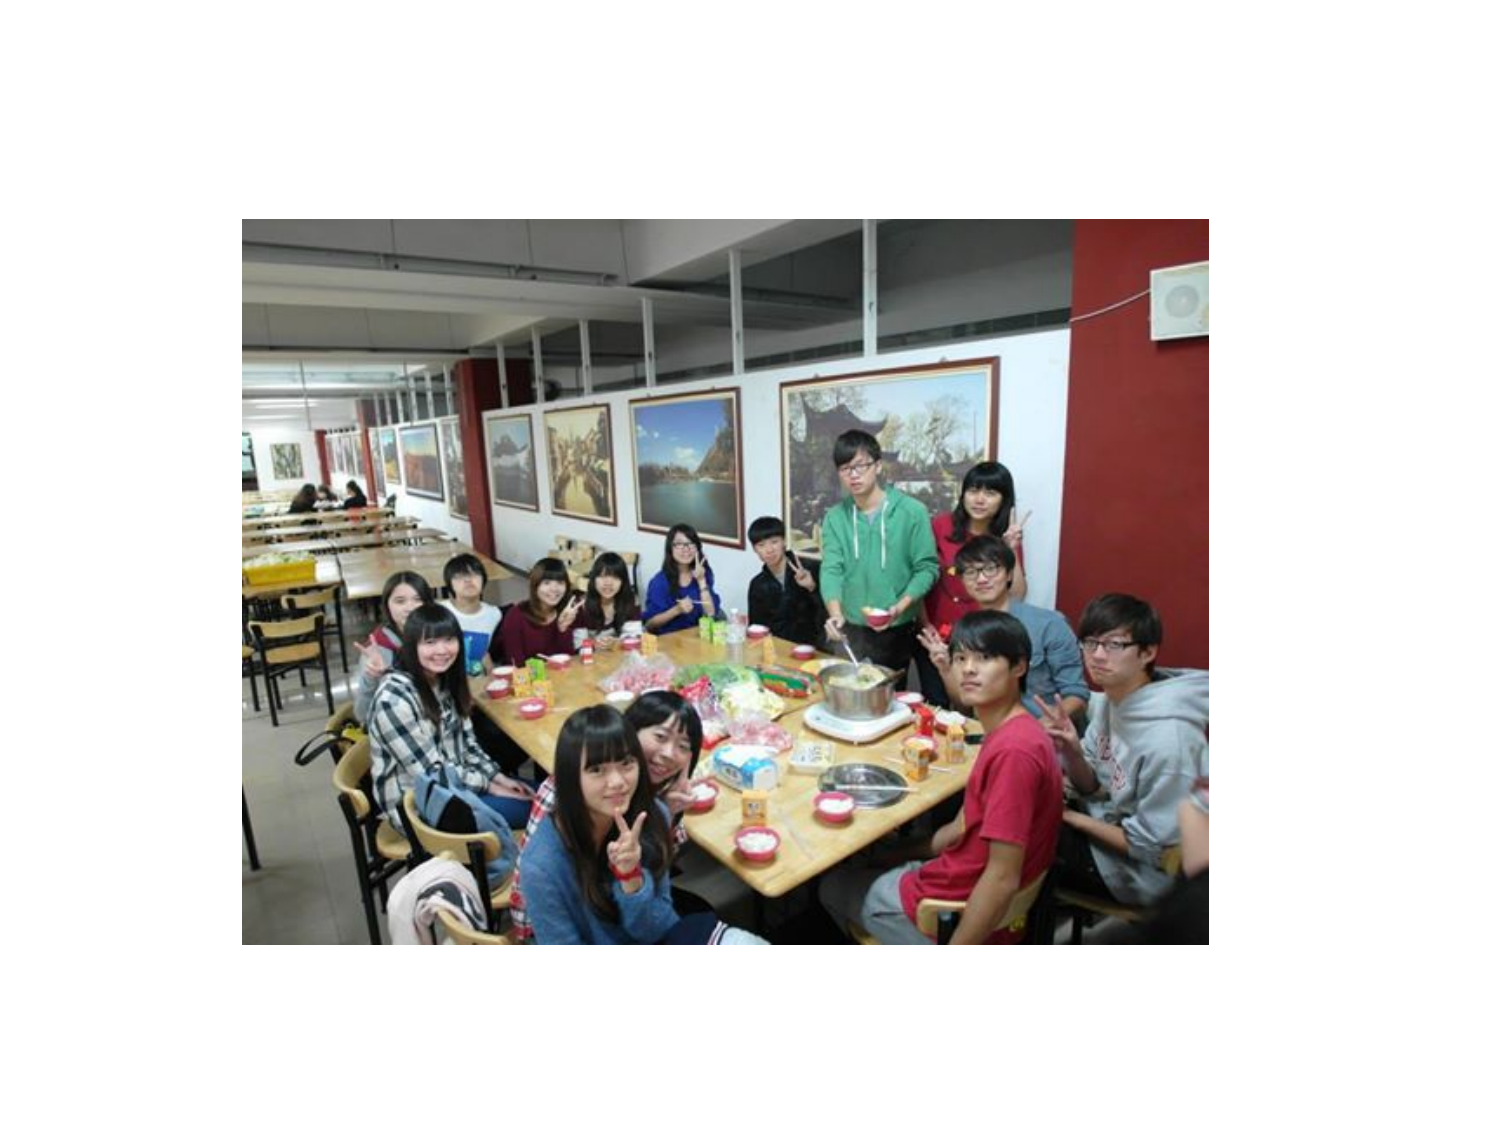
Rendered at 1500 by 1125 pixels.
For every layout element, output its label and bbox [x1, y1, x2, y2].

picture [242, 219, 1209, 945]
